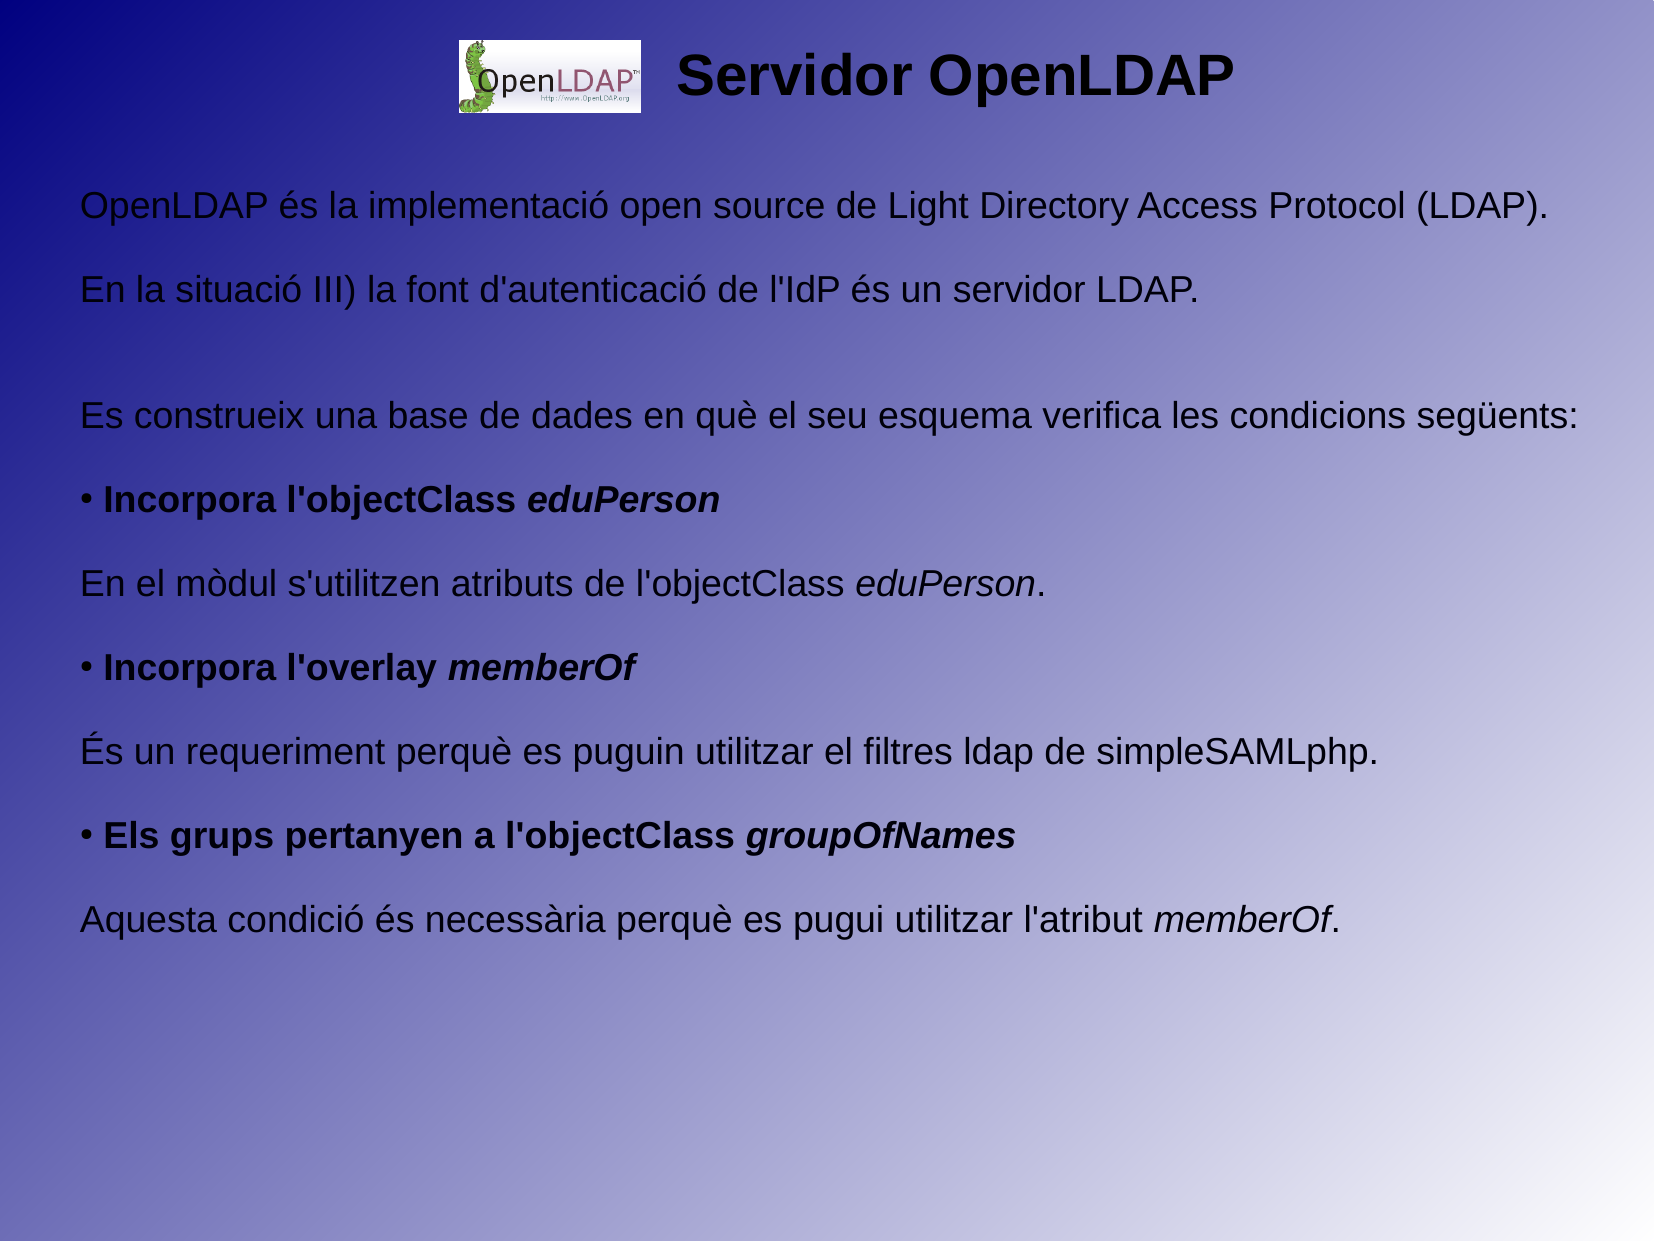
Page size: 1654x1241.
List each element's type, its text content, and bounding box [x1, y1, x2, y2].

text_box Servidor OpenLDAP [661, 35, 1252, 116]
picture [459, 40, 641, 113]
text_box OpenLDAP és la implementació open source de Light Directory Access Protocol (LDAP). En la situació III) la font d'autenticació de l'IdP és un servidor LDAP. Es construeix una base de dades en què el seu esquema verifica les condicions següents: Incorpora l'objectClass eduPerson En el mòdul s'utilitzen atributs de l'objectClass eduPerson. Incorpora l'overlay memberOf És un requeriment perquè es puguin utilitzar el filtres ldap de simpleSAMLphp. Els grups pertanyen a l'objectClass groupOfNames Aquesta condició és necessària perquè es pugui utilitzar l'atribut memberOf. [64, 177, 1594, 948]
